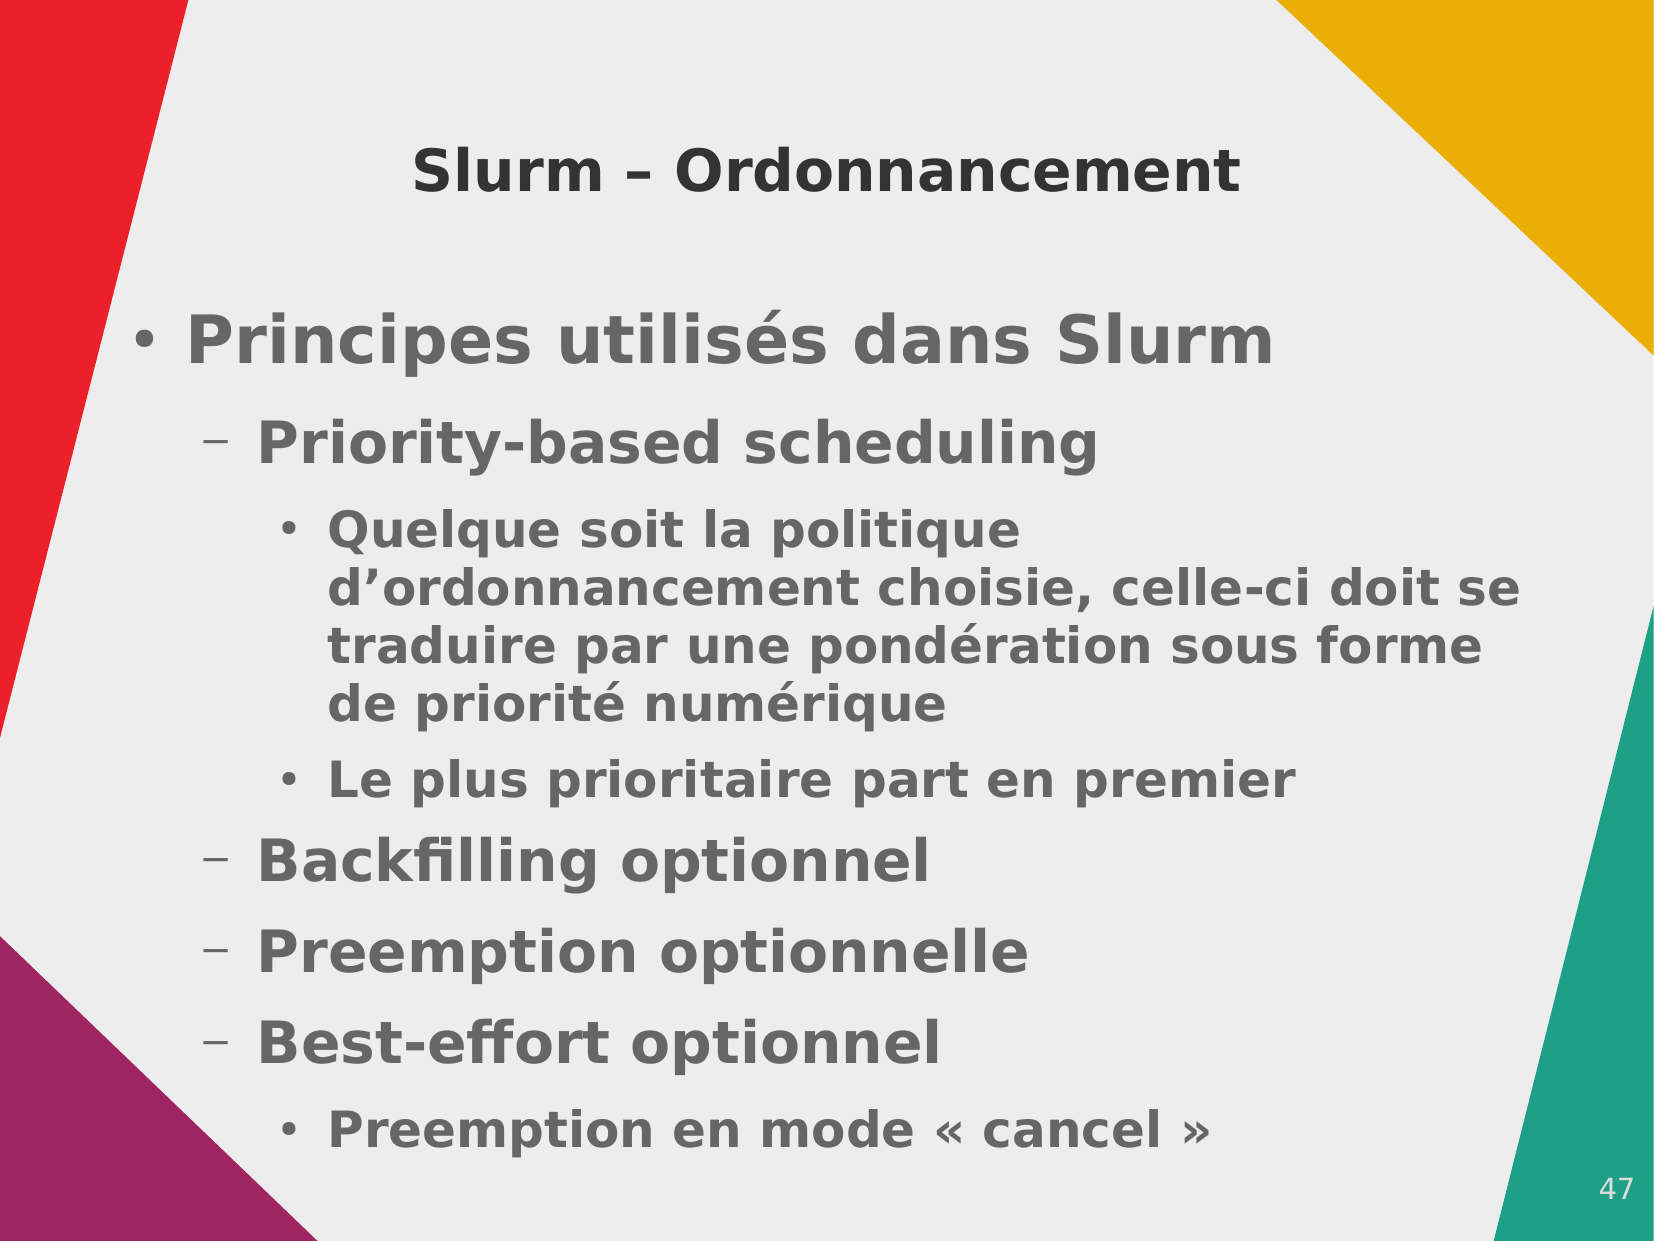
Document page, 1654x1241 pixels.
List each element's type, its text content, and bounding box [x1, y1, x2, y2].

list Principes utilisés dans Slurm Priority-based scheduling Quelque soit la politique d’ordonnancement choisie, celle-ci doit se traduire par une pondération sous forme de priorité numérique Le plus prioritaire part en premier Backfilling optionnel Preemption optionnelle Best-effort optionnel Preemption en mode « cancel » [114, 302, 1539, 1217]
title Slurm – Ordonnancement [114, 73, 1539, 271]
